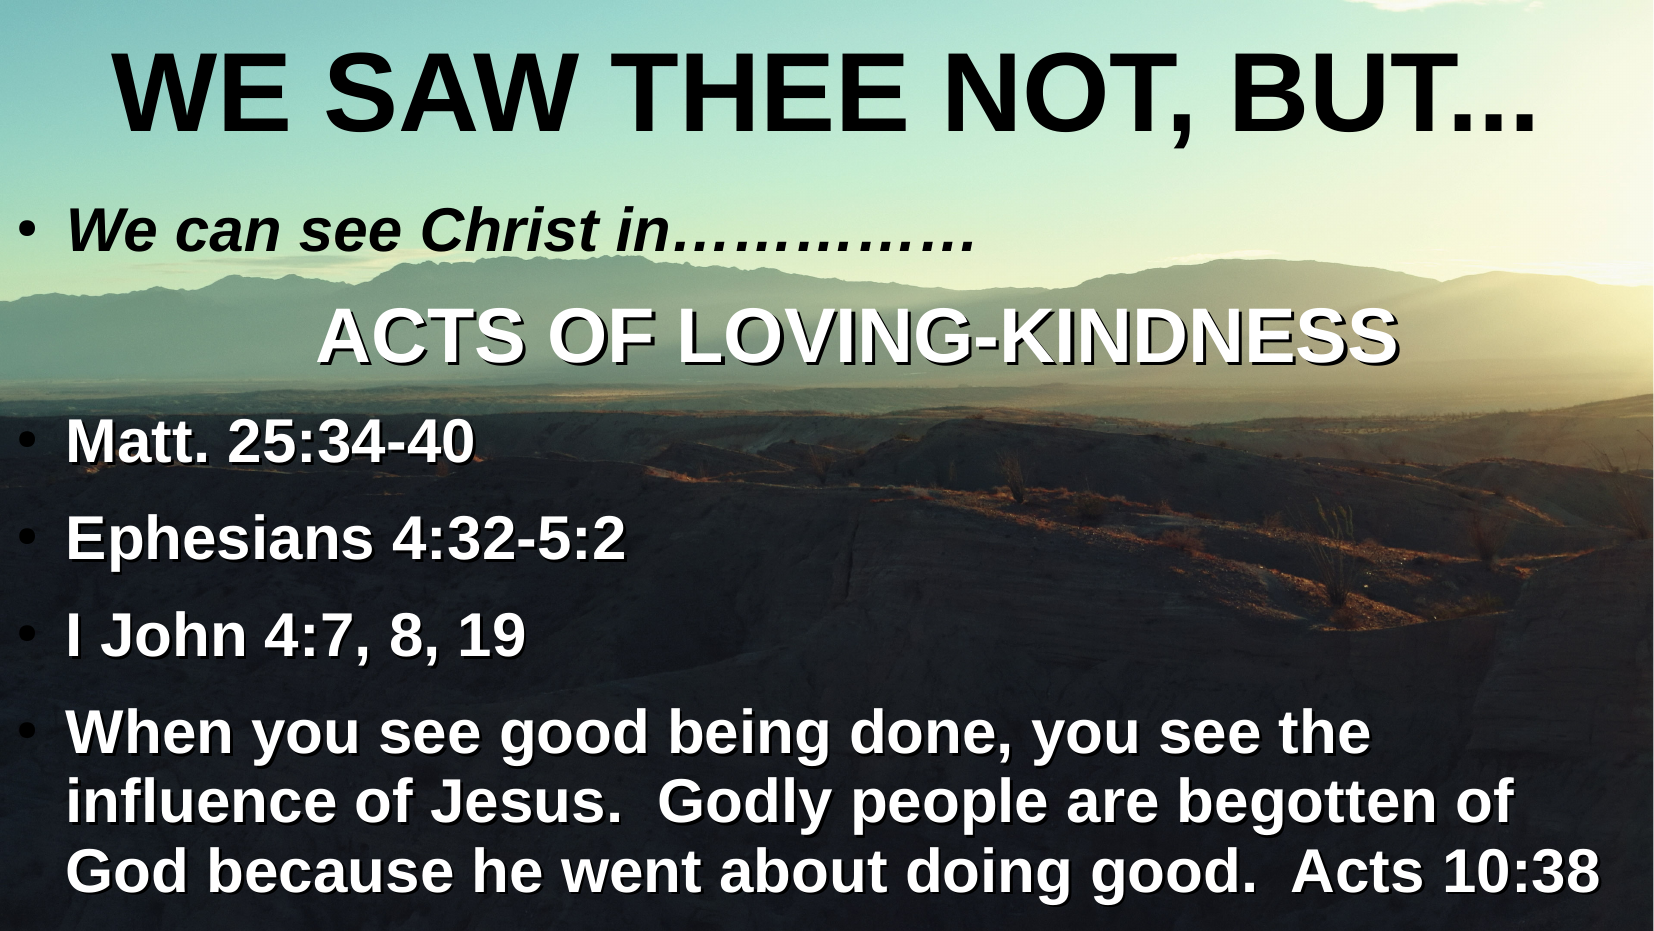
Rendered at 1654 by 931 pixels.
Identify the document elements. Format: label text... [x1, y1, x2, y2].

picture [0, 0, 1654, 931]
title WE SAW THEE NOT, BUT... [82, 15, 1571, 171]
list We can see Christ in…………… ACTS OF LOVING-KINDNESS Matt. 25:34-40 Ephesians 4:32-5:2 I John 4:7, 8, 19 When you see good being done, you see the influence of Jesus. Godly people are begotten of God because he went about doing good. Acts 10:38 [0, 195, 1651, 916]
